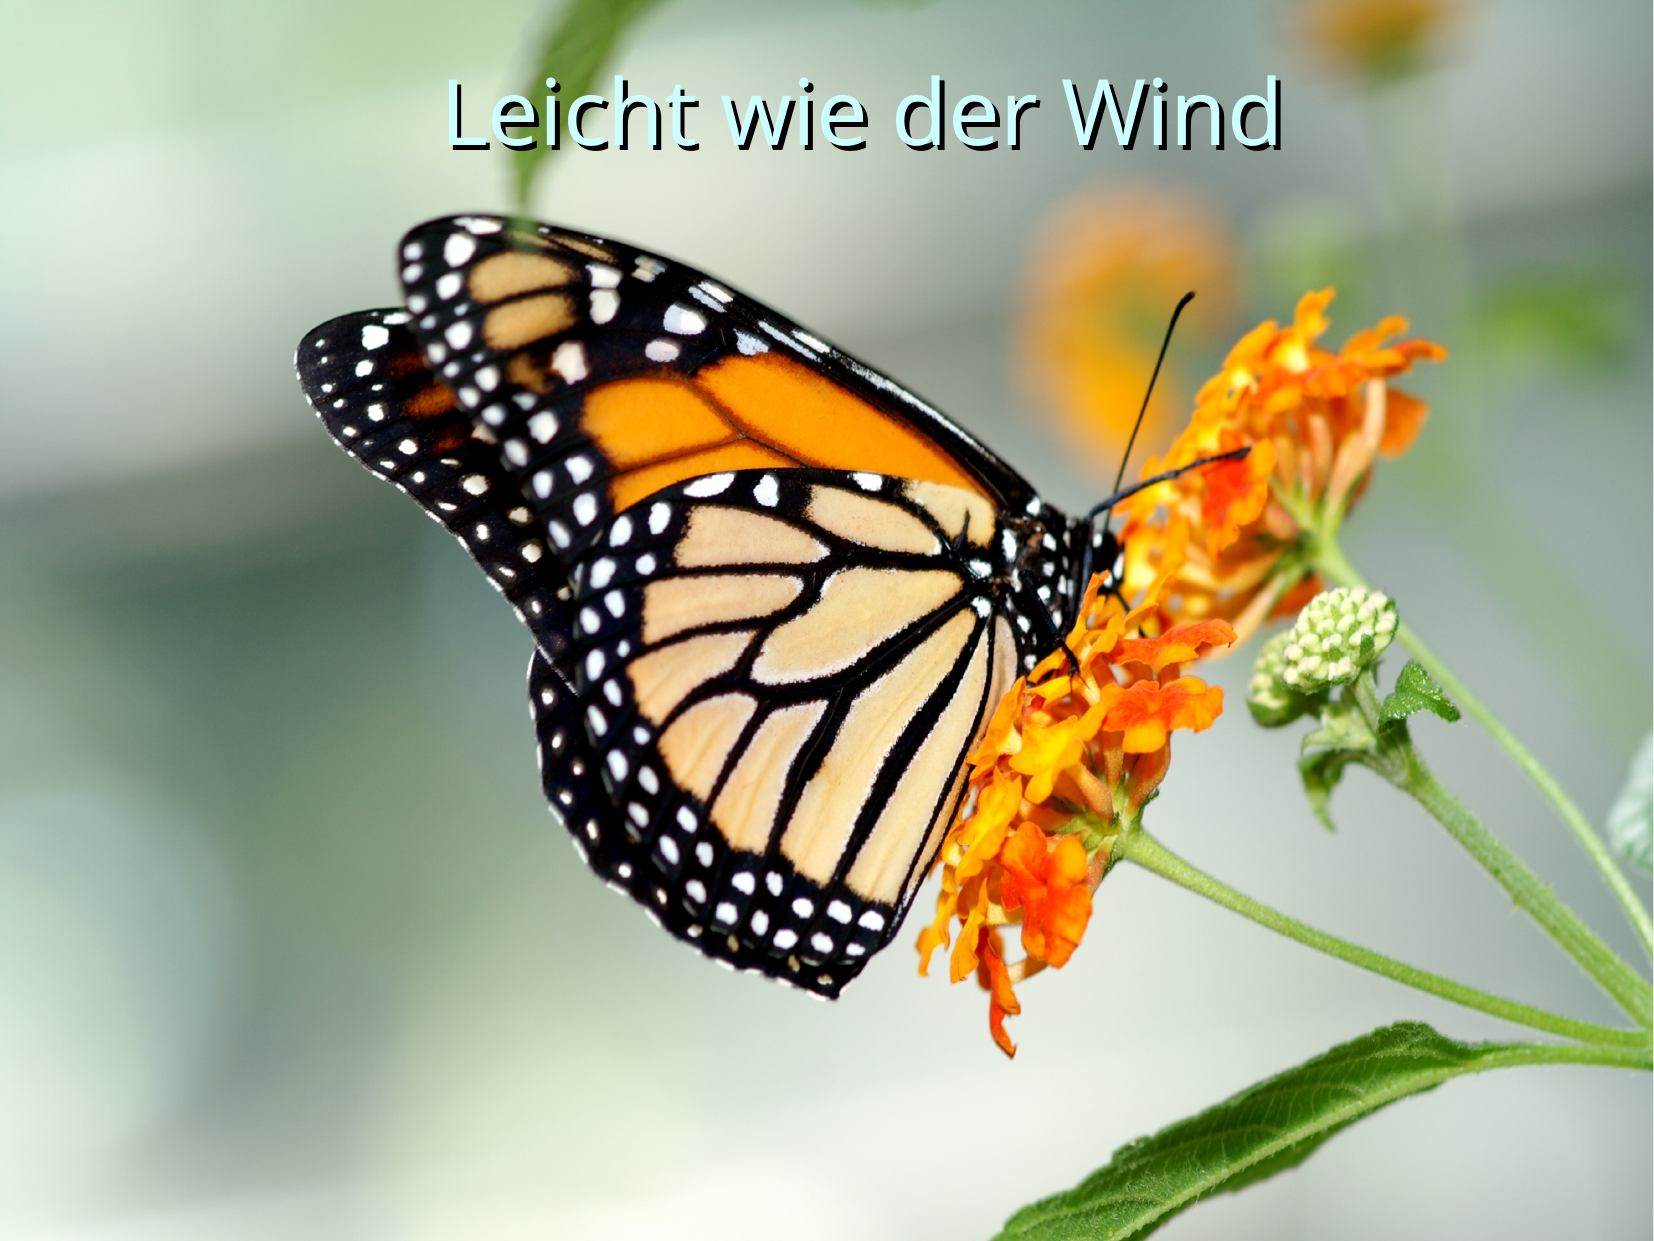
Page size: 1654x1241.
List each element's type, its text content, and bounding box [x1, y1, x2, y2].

title Leicht wie der Wind [118, 0, 1607, 220]
picture [0, 0, 1654, 1241]
